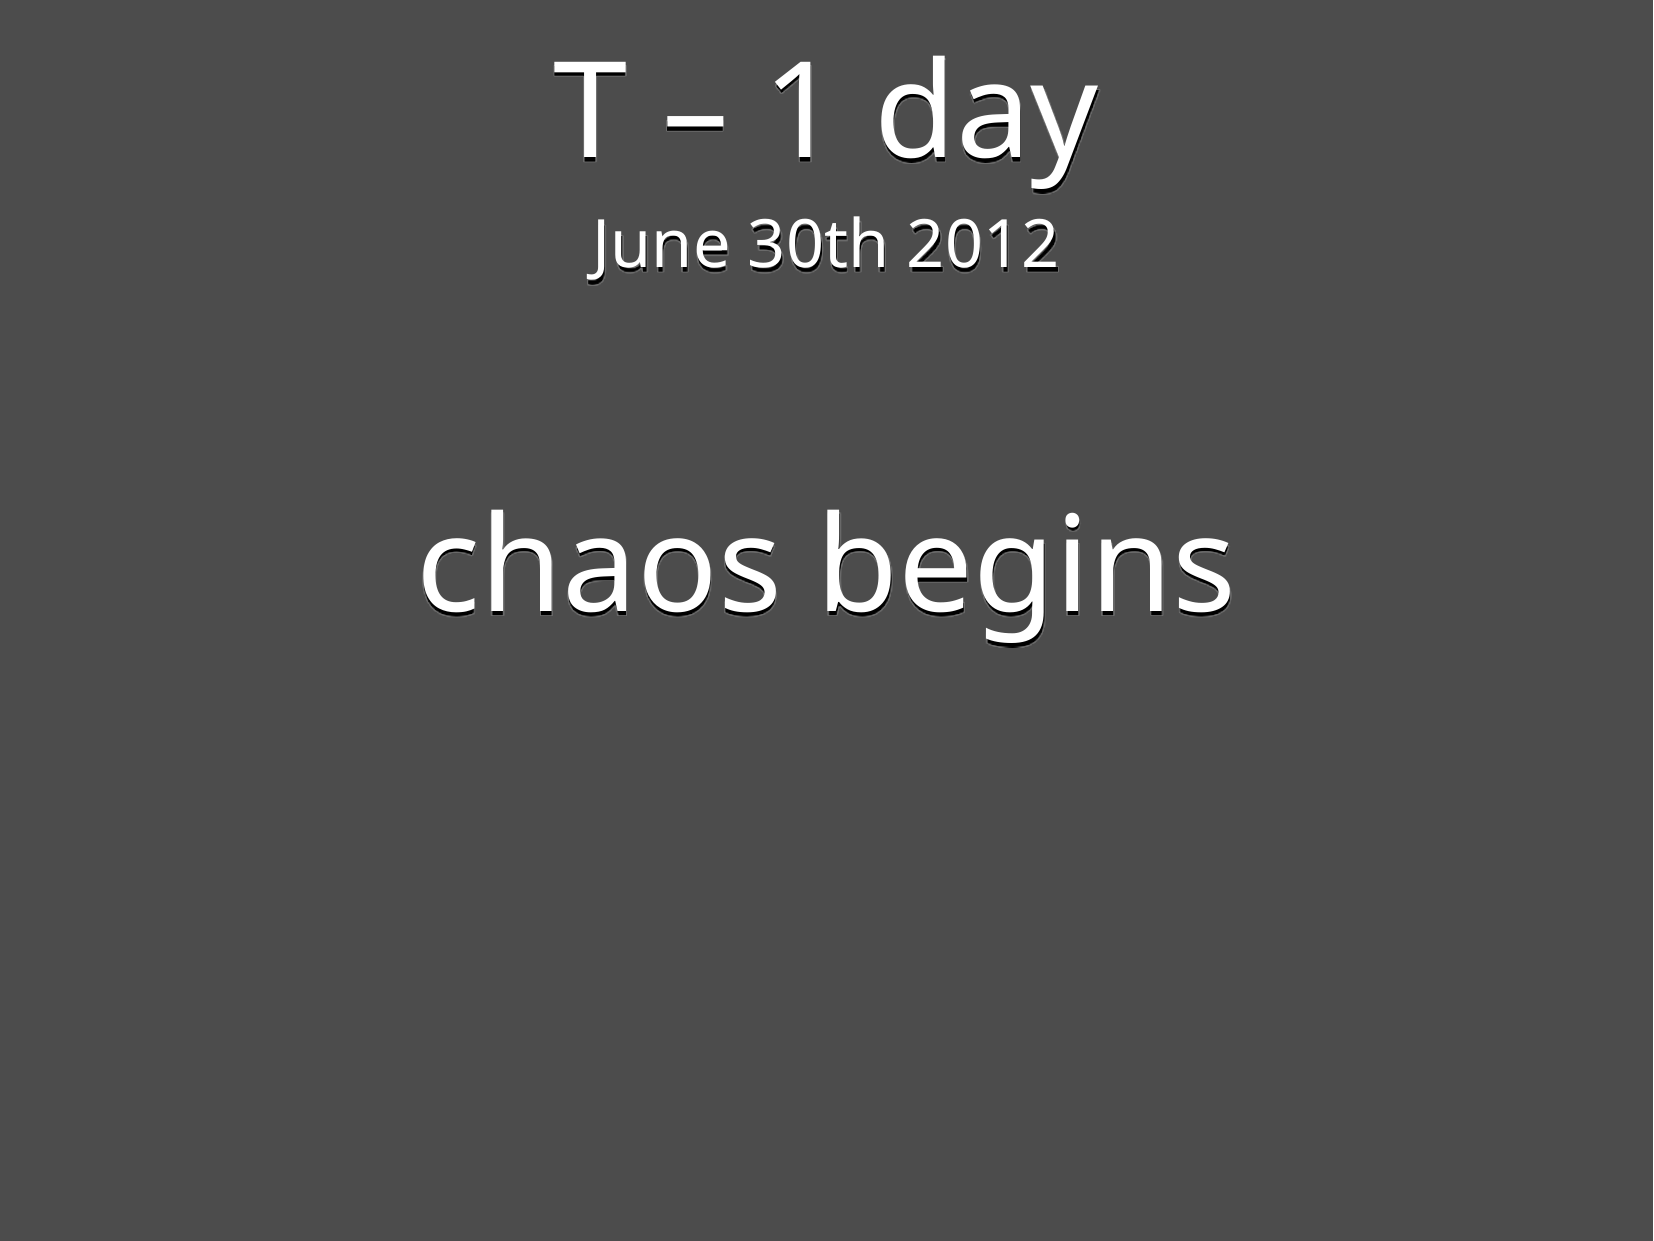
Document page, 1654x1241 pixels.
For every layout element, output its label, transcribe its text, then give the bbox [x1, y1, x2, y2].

title T – 1 day June 30th 2012 chaos begins [82, 40, 1571, 626]
